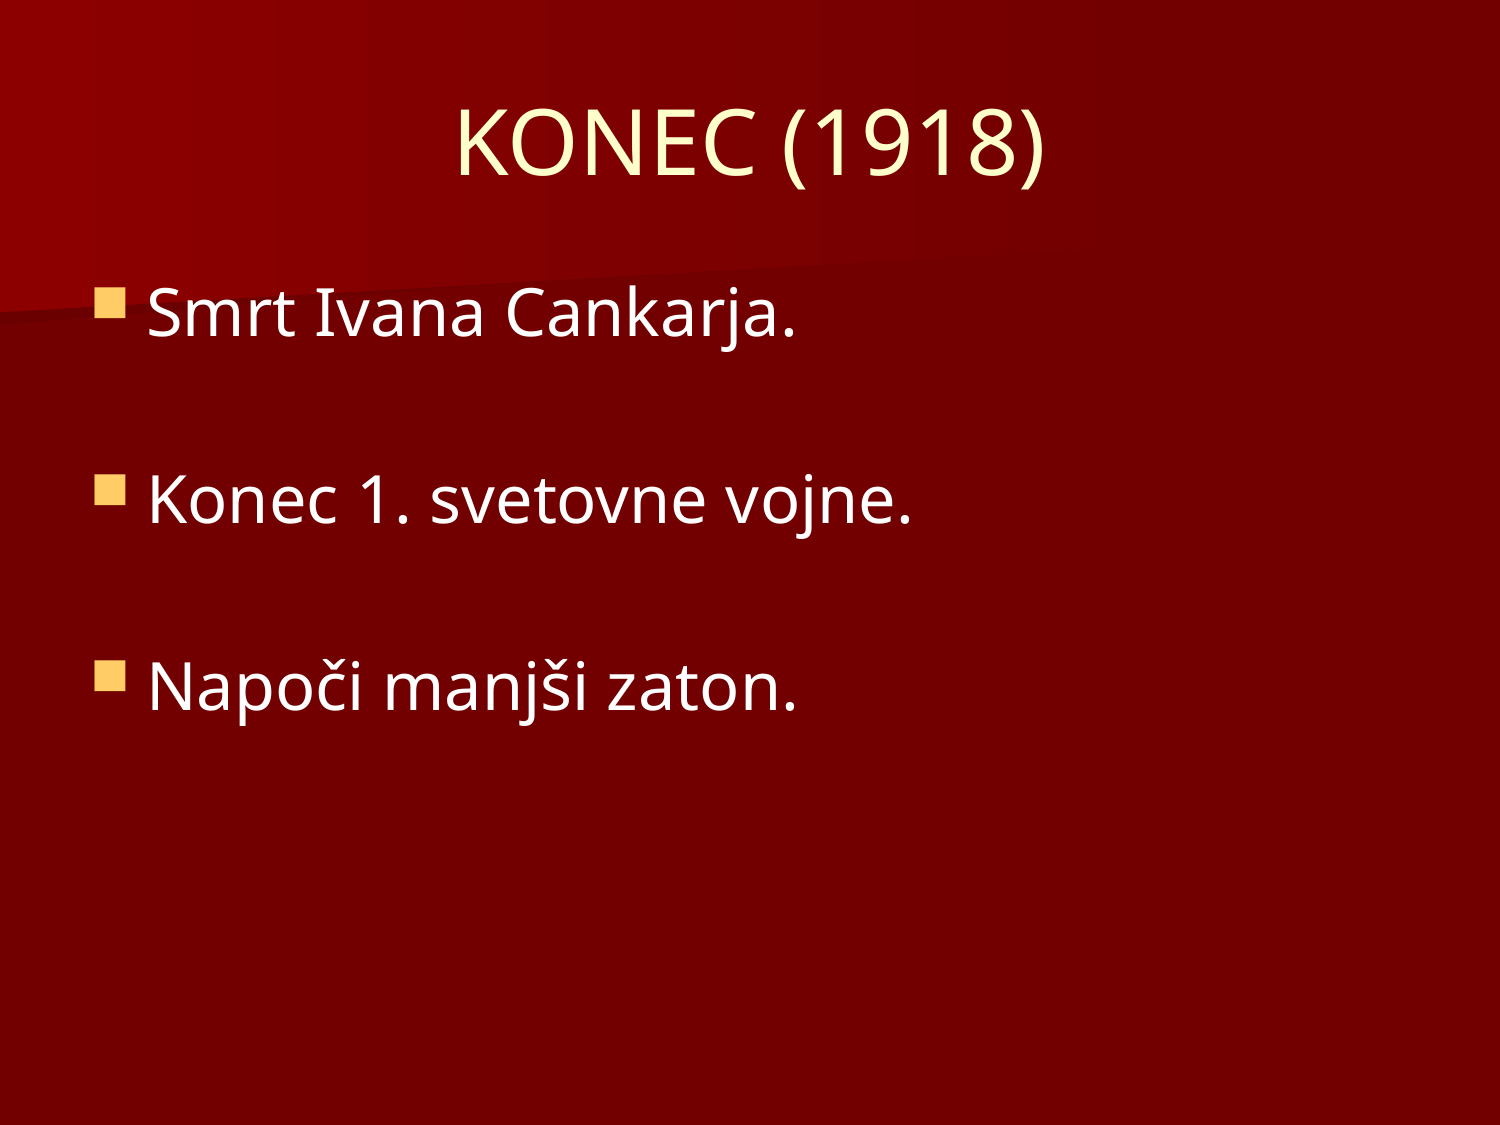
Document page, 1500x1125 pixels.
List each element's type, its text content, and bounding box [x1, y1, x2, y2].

list Smrt Ivana Cankarja. Konec 1. svetovne vojne. Napoči manjši zaton. [75, 262, 1425, 1000]
title KONEC (1918) [75, 45, 1425, 233]
